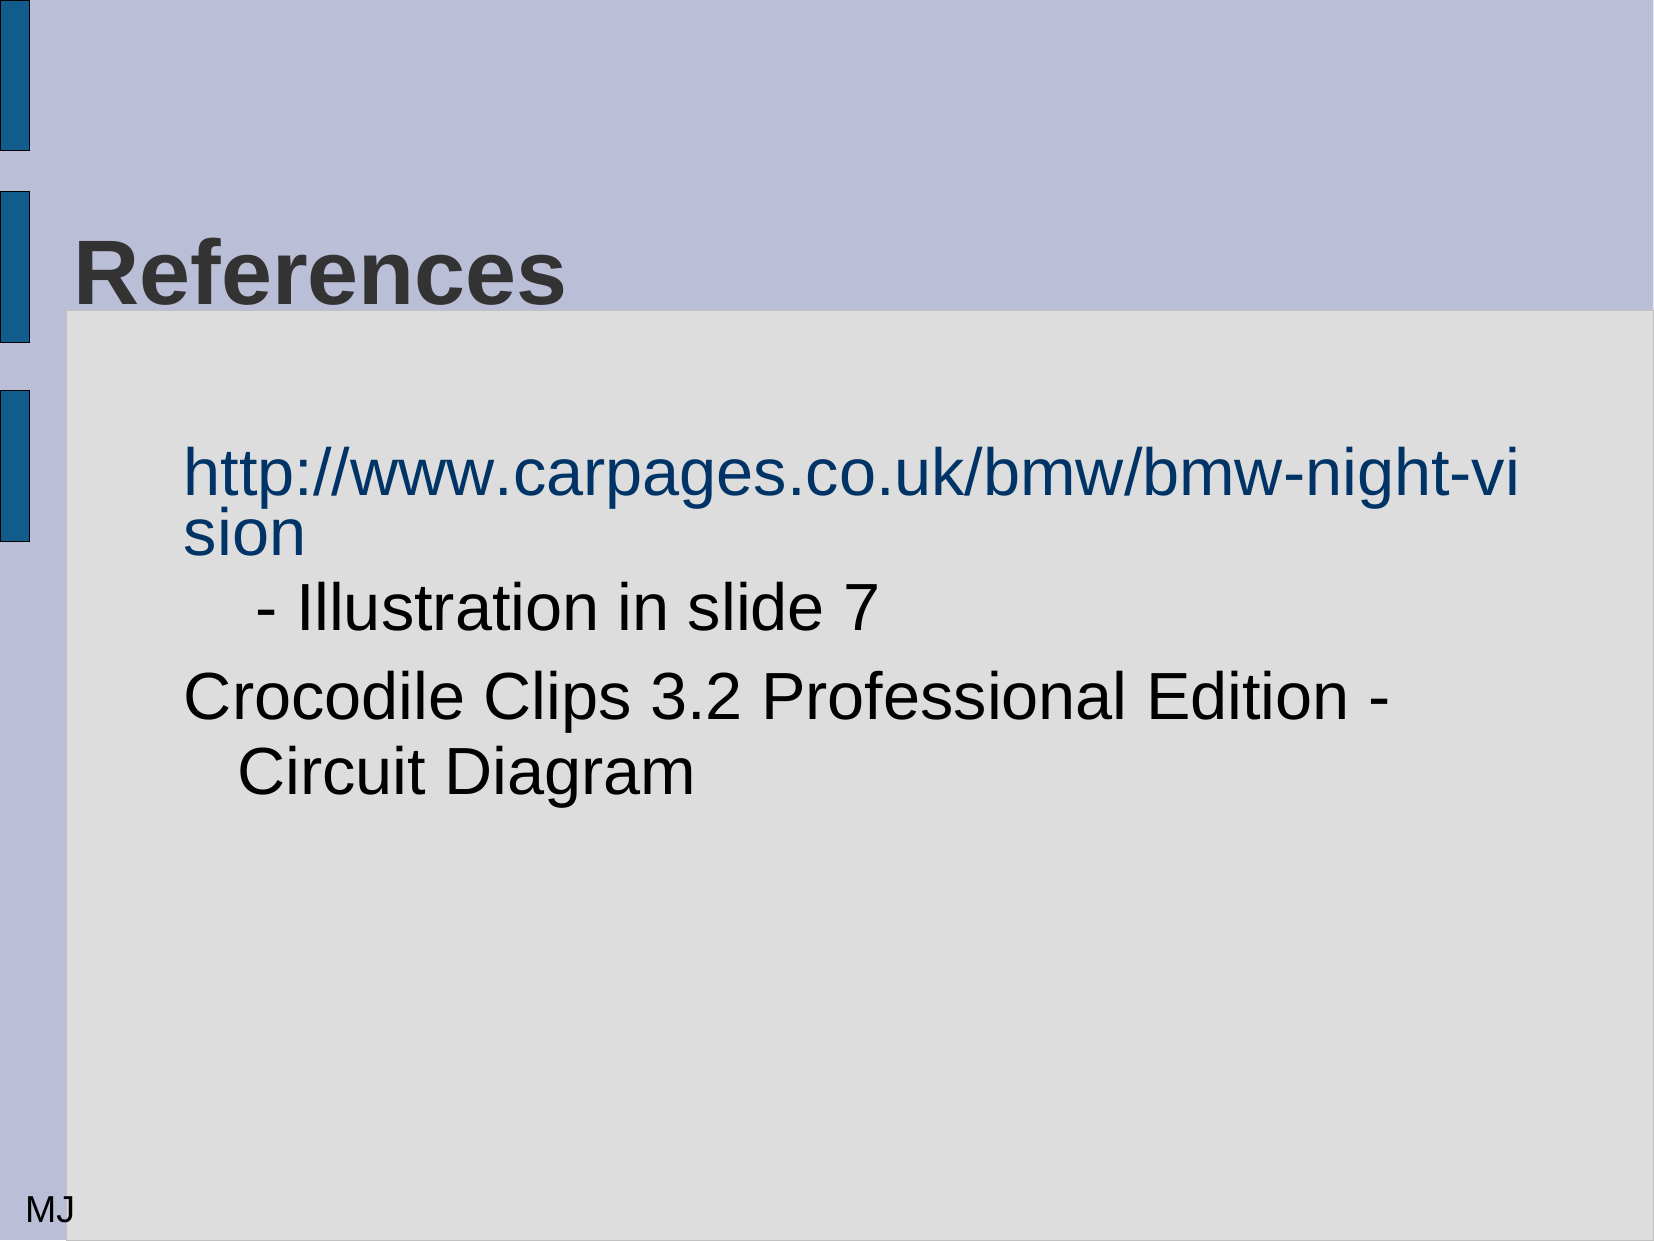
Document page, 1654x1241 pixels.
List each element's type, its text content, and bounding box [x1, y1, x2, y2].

title References [59, 150, 1558, 332]
list http://www.carpages.co.uk/bmw/bmw-night-vision - Illustration in slide 7 Crocodile Clips 3.2 Professional Edition - Circuit Diagram [151, 427, 1543, 1101]
text_box MJ [10, 1181, 91, 1240]
